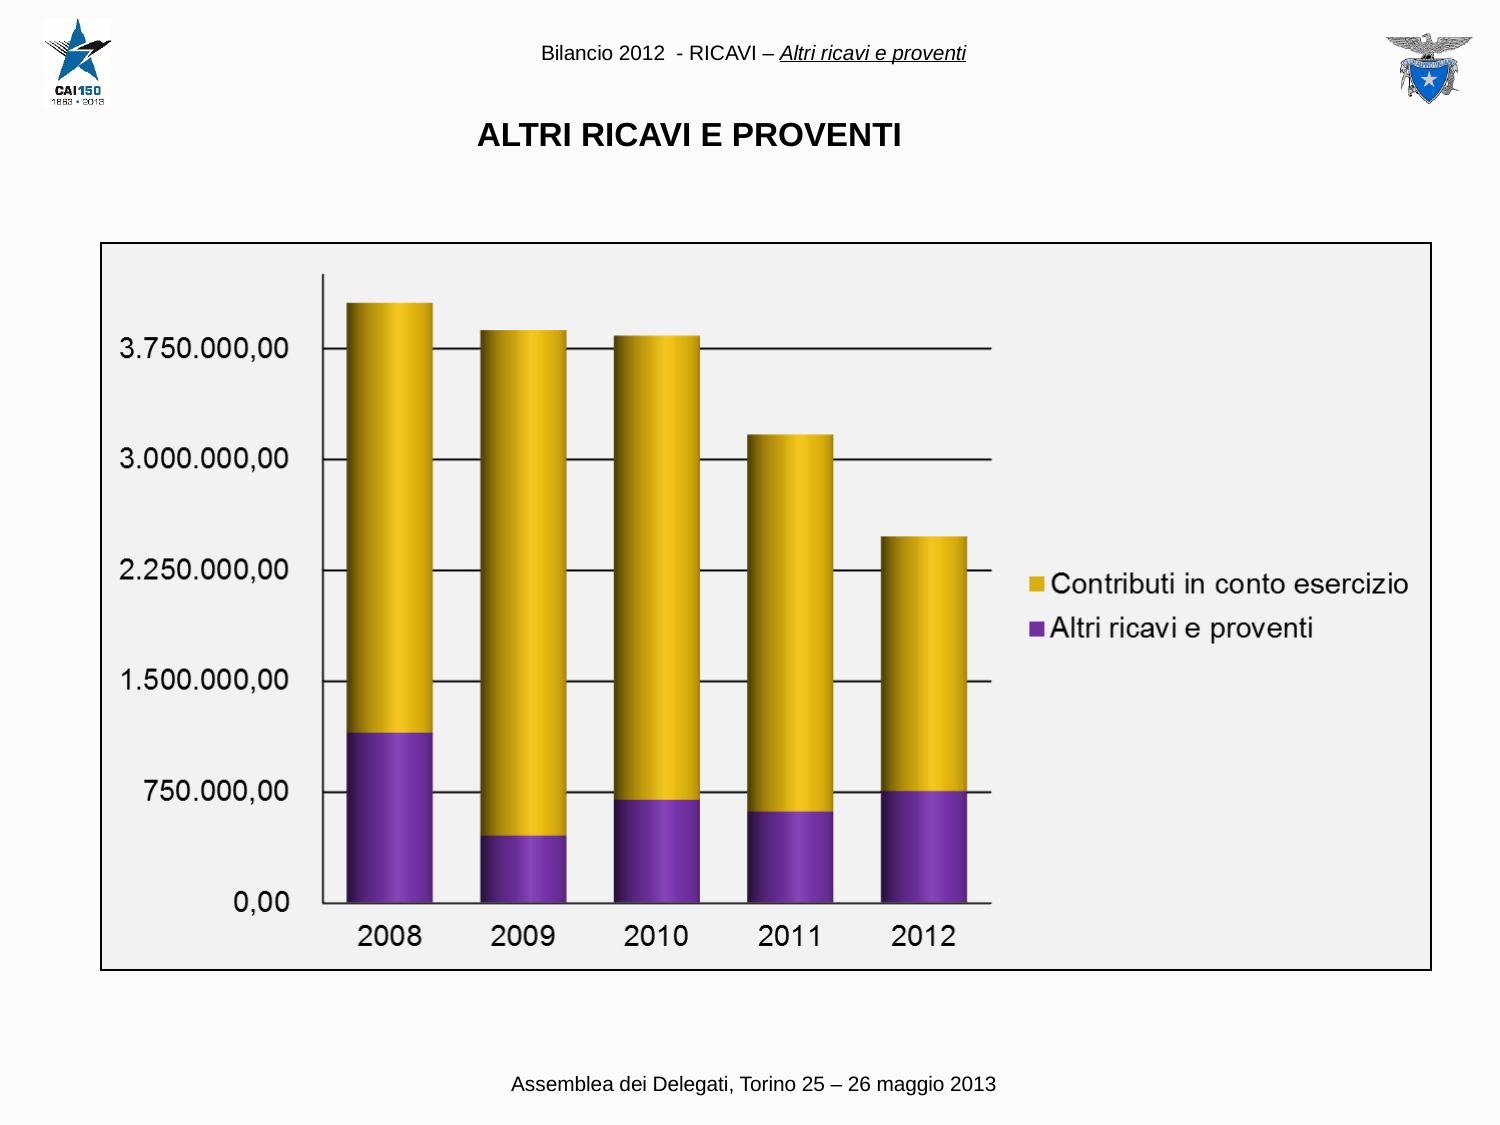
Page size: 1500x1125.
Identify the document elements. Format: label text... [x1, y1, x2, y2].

picture [43, 19, 112, 108]
text_box ALTRI RICAVI E PROVENTI [199, 105, 1180, 147]
chart [93, 235, 1439, 978]
text_box Bilancio 2012 - RICAVI – Altri ricavi e proventi [419, 31, 1088, 73]
picture [1382, 29, 1477, 112]
text_box Assemblea dei Delegati, Torino 25 – 26 maggio 2013 [269, 1062, 1239, 1105]
